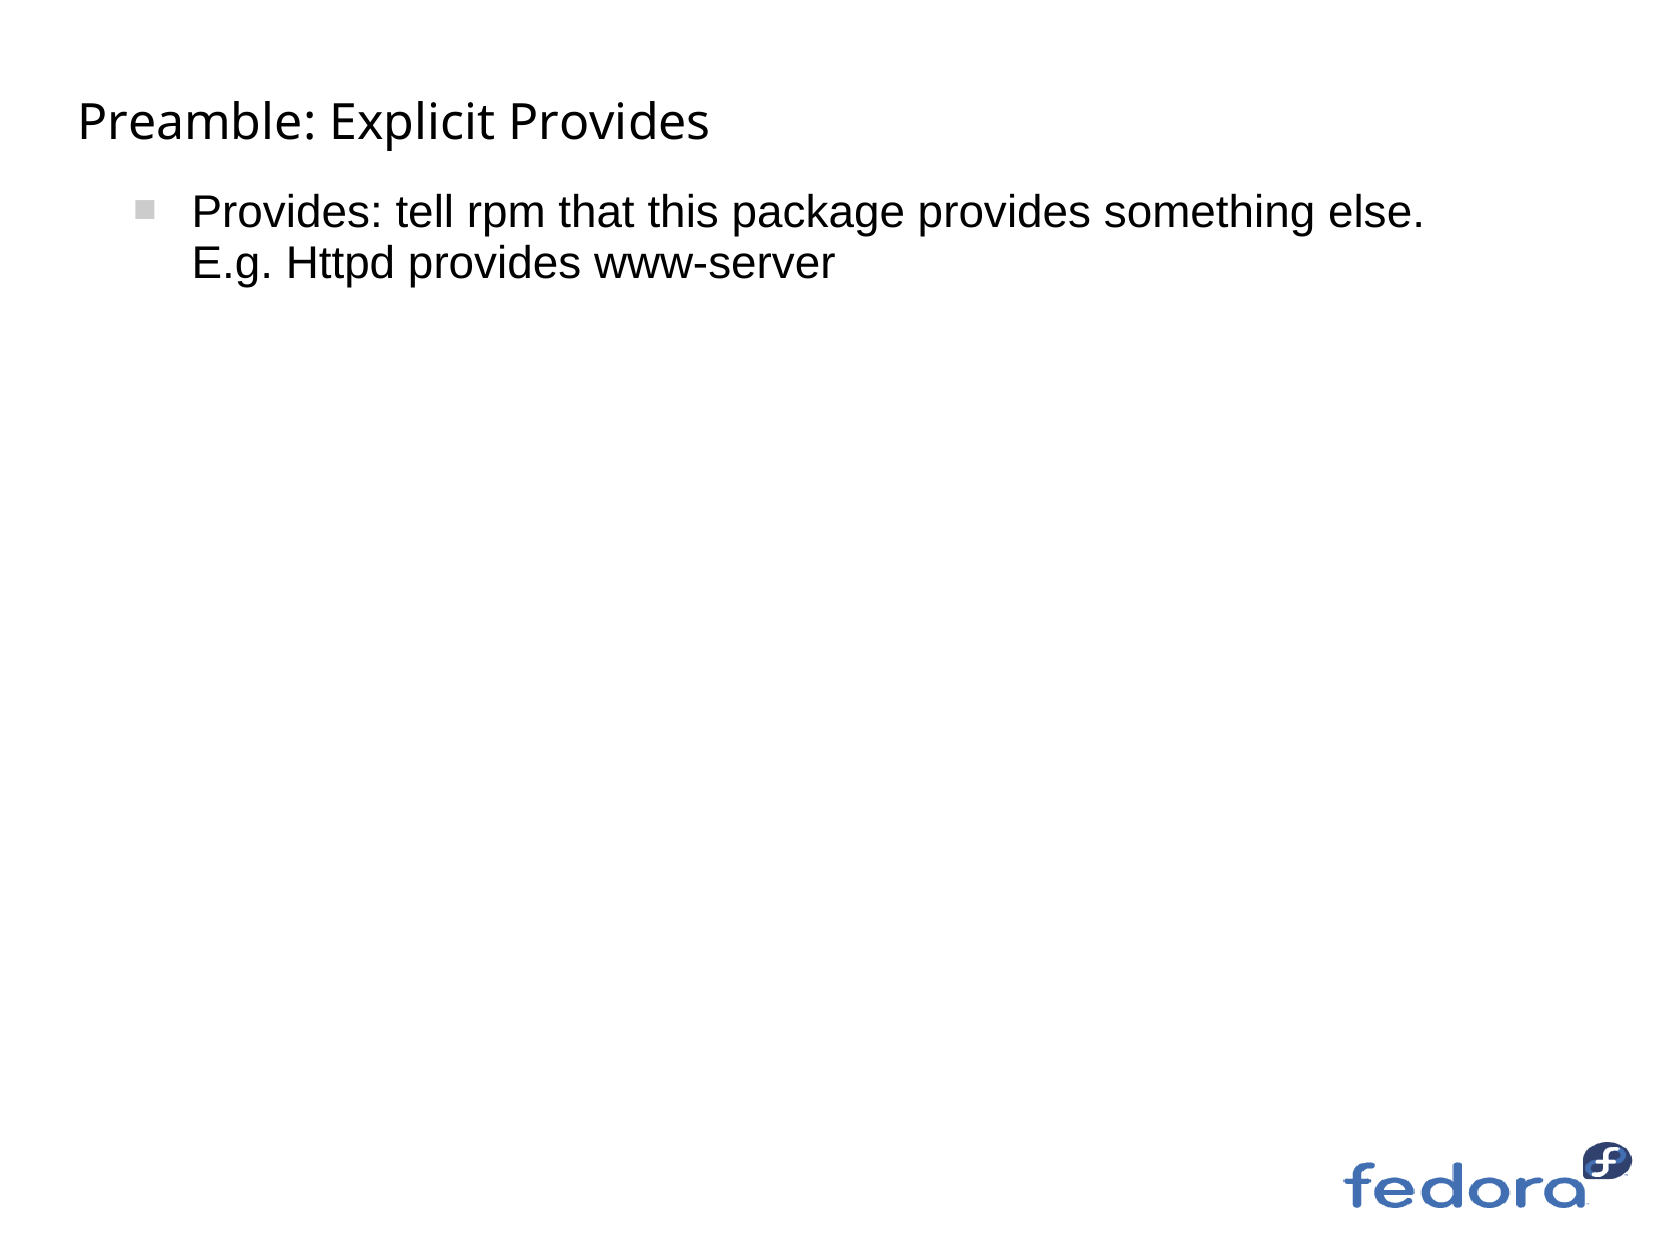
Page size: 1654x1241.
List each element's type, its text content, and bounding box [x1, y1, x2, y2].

picture [1332, 1124, 1651, 1227]
title Preamble: Explicit Provides [77, 61, 1509, 180]
list Provides: tell rpm that this package provides something else. E.g. Httpd provides www-server [79, 185, 1503, 1095]
